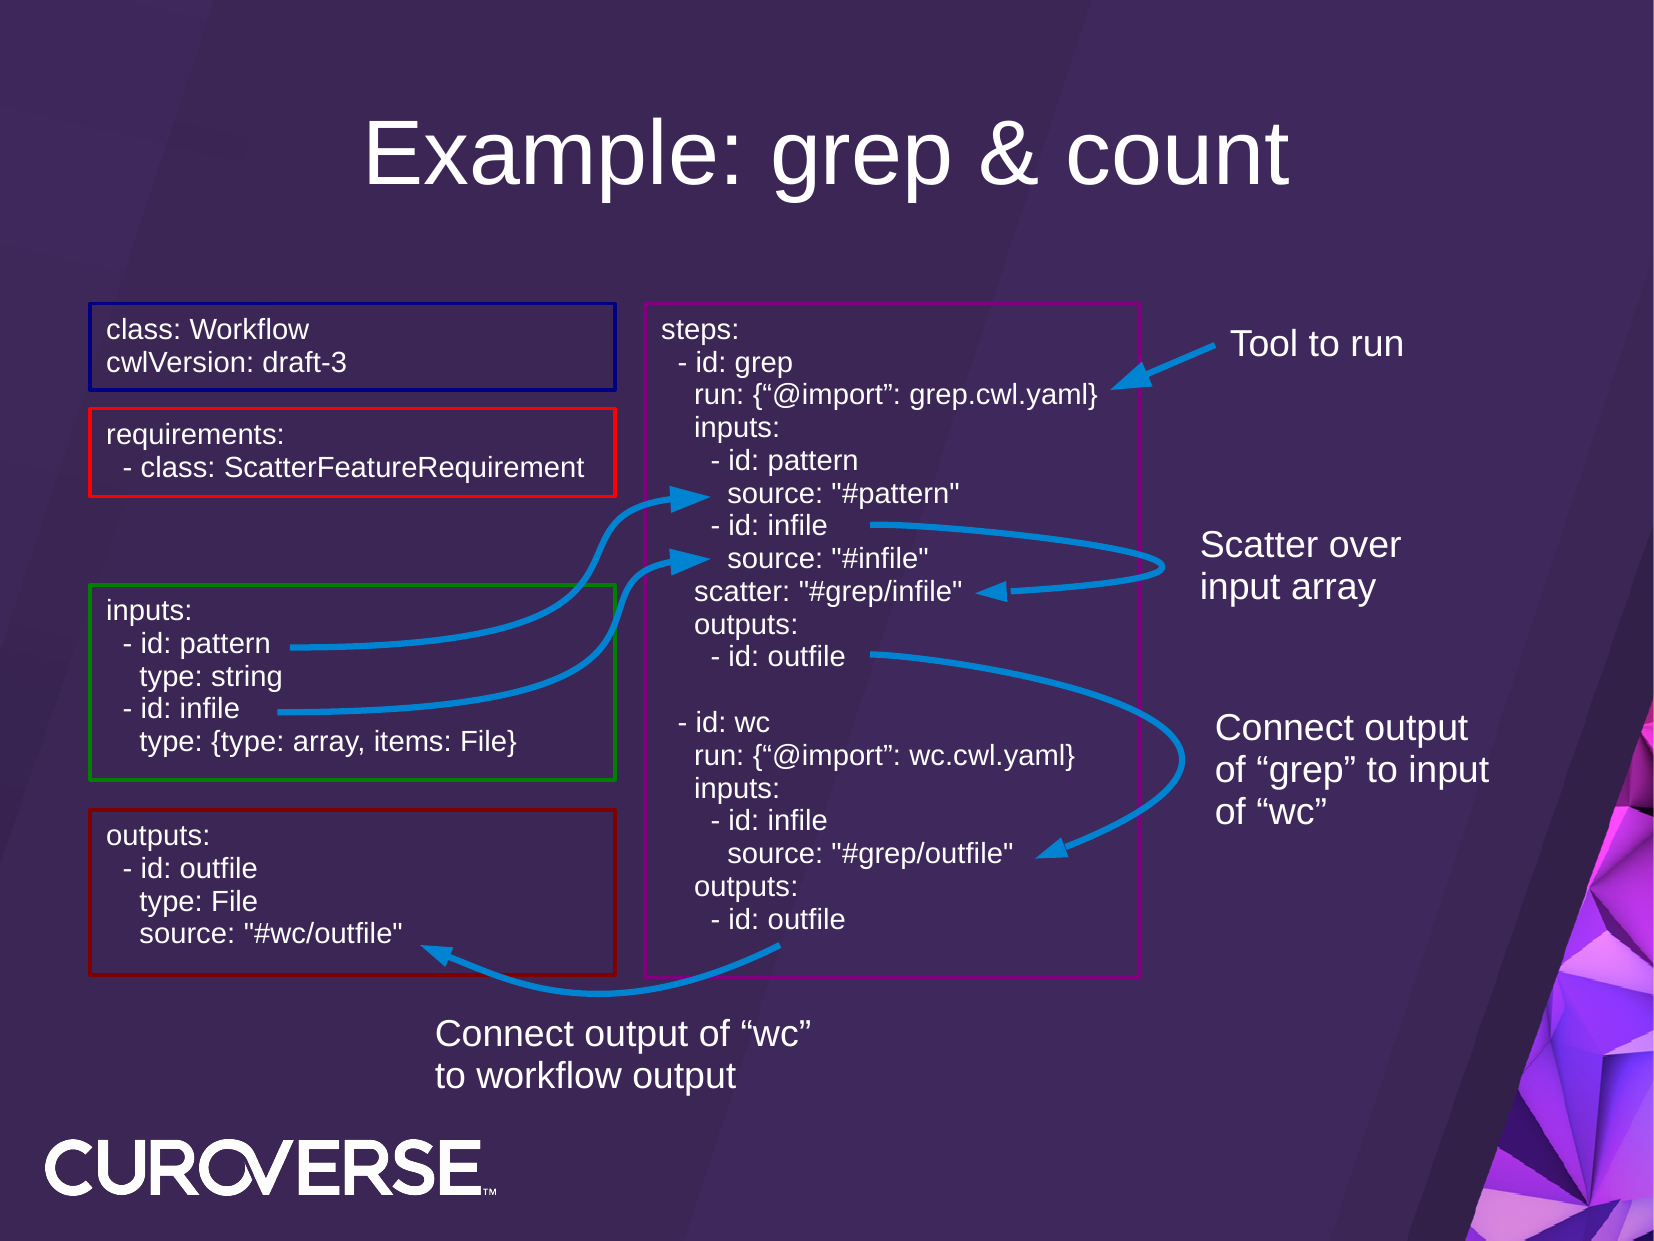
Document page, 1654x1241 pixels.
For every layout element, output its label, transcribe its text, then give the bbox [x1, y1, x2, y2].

text_box requirements: - class: ScatterFeatureRequirement [90, 408, 616, 497]
title Example: grep & count [82, 49, 1571, 257]
text_box Connect output of “wc” to workflow output [420, 1005, 856, 1104]
text_box Connect output of “grep” to input of “wc” [1200, 699, 1516, 841]
picture [0, 0, 1654, 1241]
text_box class: Workflow cwlVersion: draft-3 [90, 303, 616, 391]
text_box inputs: - id: pattern type: string - id: infile type: {type: array, items: File} [90, 585, 616, 781]
text_box steps: - id: grep run: {“@import”: grep.cwl.yaml} inputs: - id: pattern source: "#pattern" - id: infile source: "#infile" scatter: "#grep/infile" outputs: - id: outfile - id: wc run: {“@import”: wc.cwl.yaml} inputs: - id: infile source: "#grep/outfile" outputs: - id: outfile [644, 303, 1141, 978]
text_box outputs: - id: outfile type: File source: "#wc/outfile" [90, 810, 616, 976]
text_box Scatter over input array [1185, 516, 1456, 616]
text_box Tool to run [1215, 315, 1471, 372]
